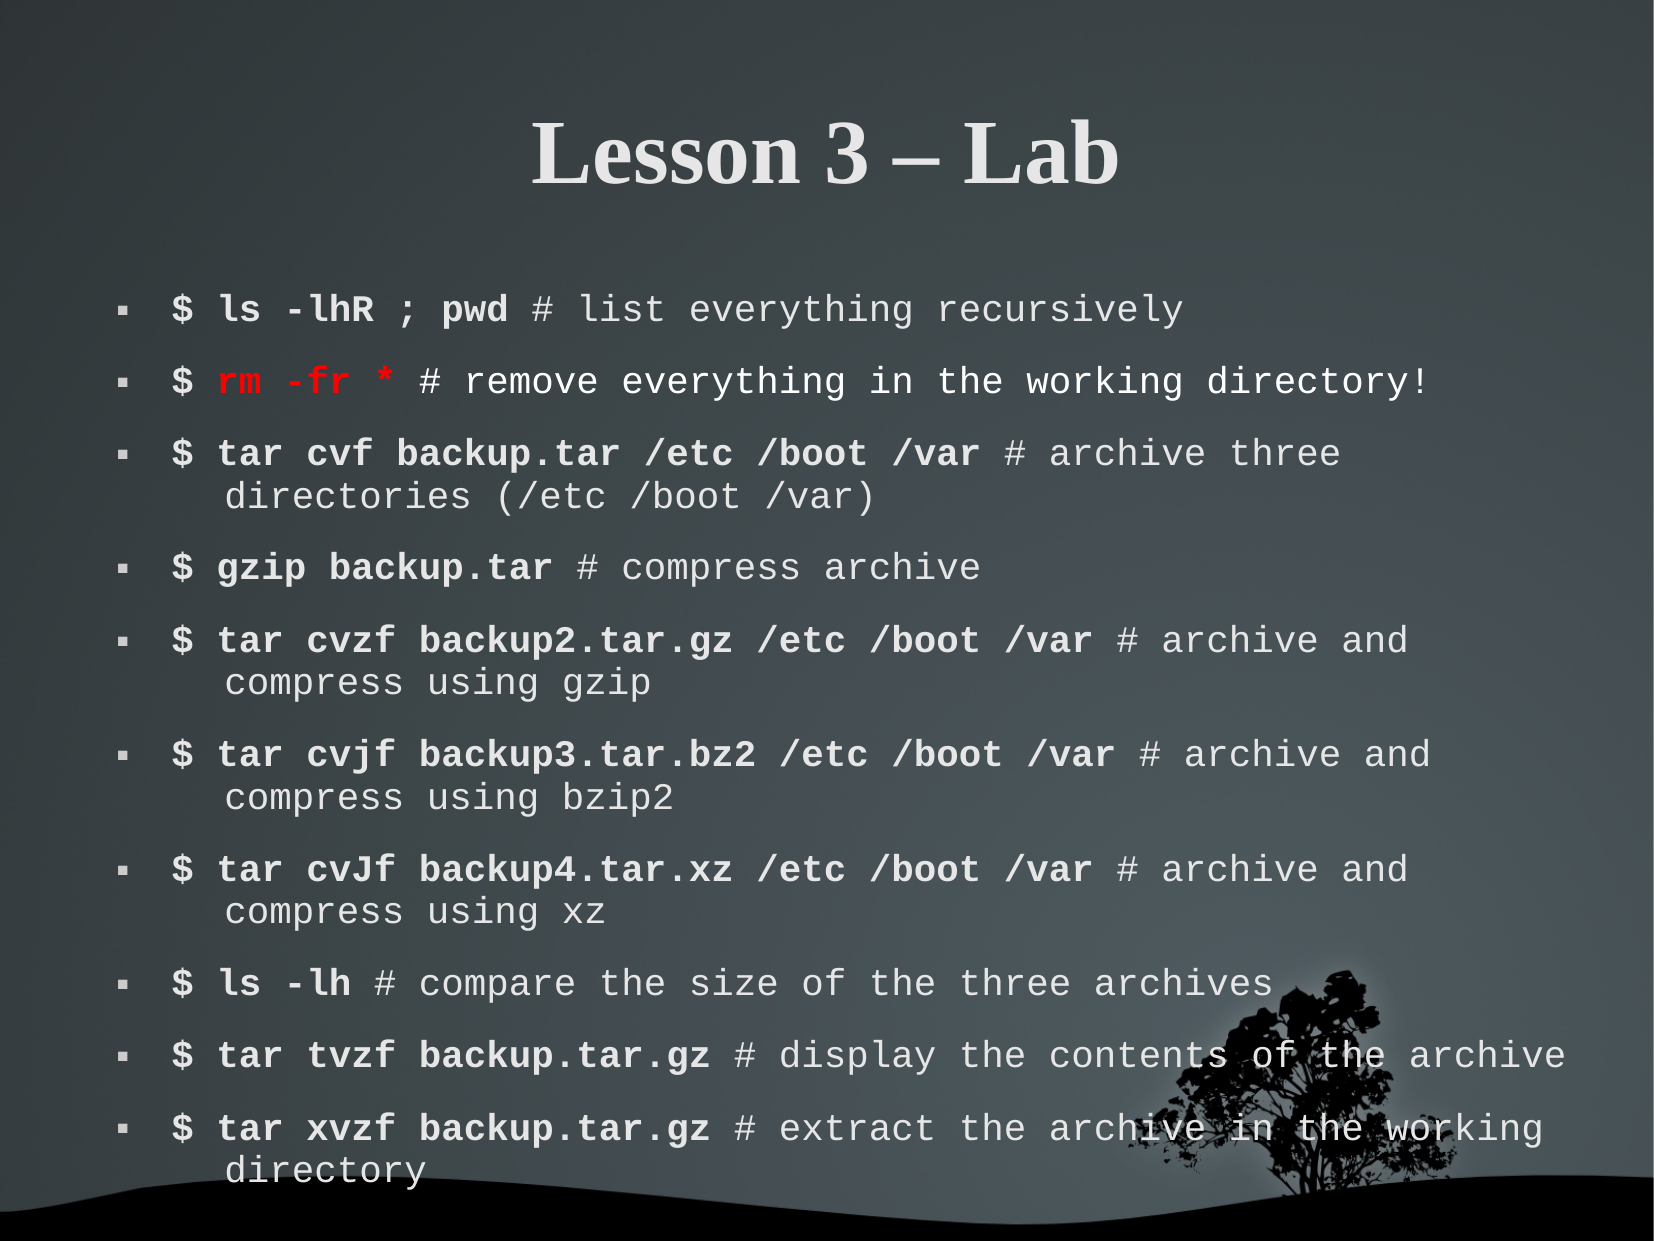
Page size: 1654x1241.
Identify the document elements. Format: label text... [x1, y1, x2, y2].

picture [0, 0, 1654, 1241]
list $ ls -lhR ; pwd # list everything recursively $ rm -fr * # remove everything in the working directory! $ tar cvf backup.tar /etc /boot /var # archive three directories (/etc /boot /var) $ gzip backup.tar # compress archive $ tar cvzf backup2.tar.gz /etc /boot /var # archive and compress using gzip $ tar cvjf backup3.tar.bz2 /etc /boot /var # archive and compress using bzip2 $ tar cvJf backup4.tar.xz /etc /boot /var # archive and compress using xz $ ls -lh # compare the size of the three archives $ tar tvzf backup.tar.gz # display the contents of the archive $ tar xvzf backup.tar.gz # extract the archive in the working directory [82, 290, 1571, 1194]
title Lesson 3 – Lab [82, 49, 1571, 257]
